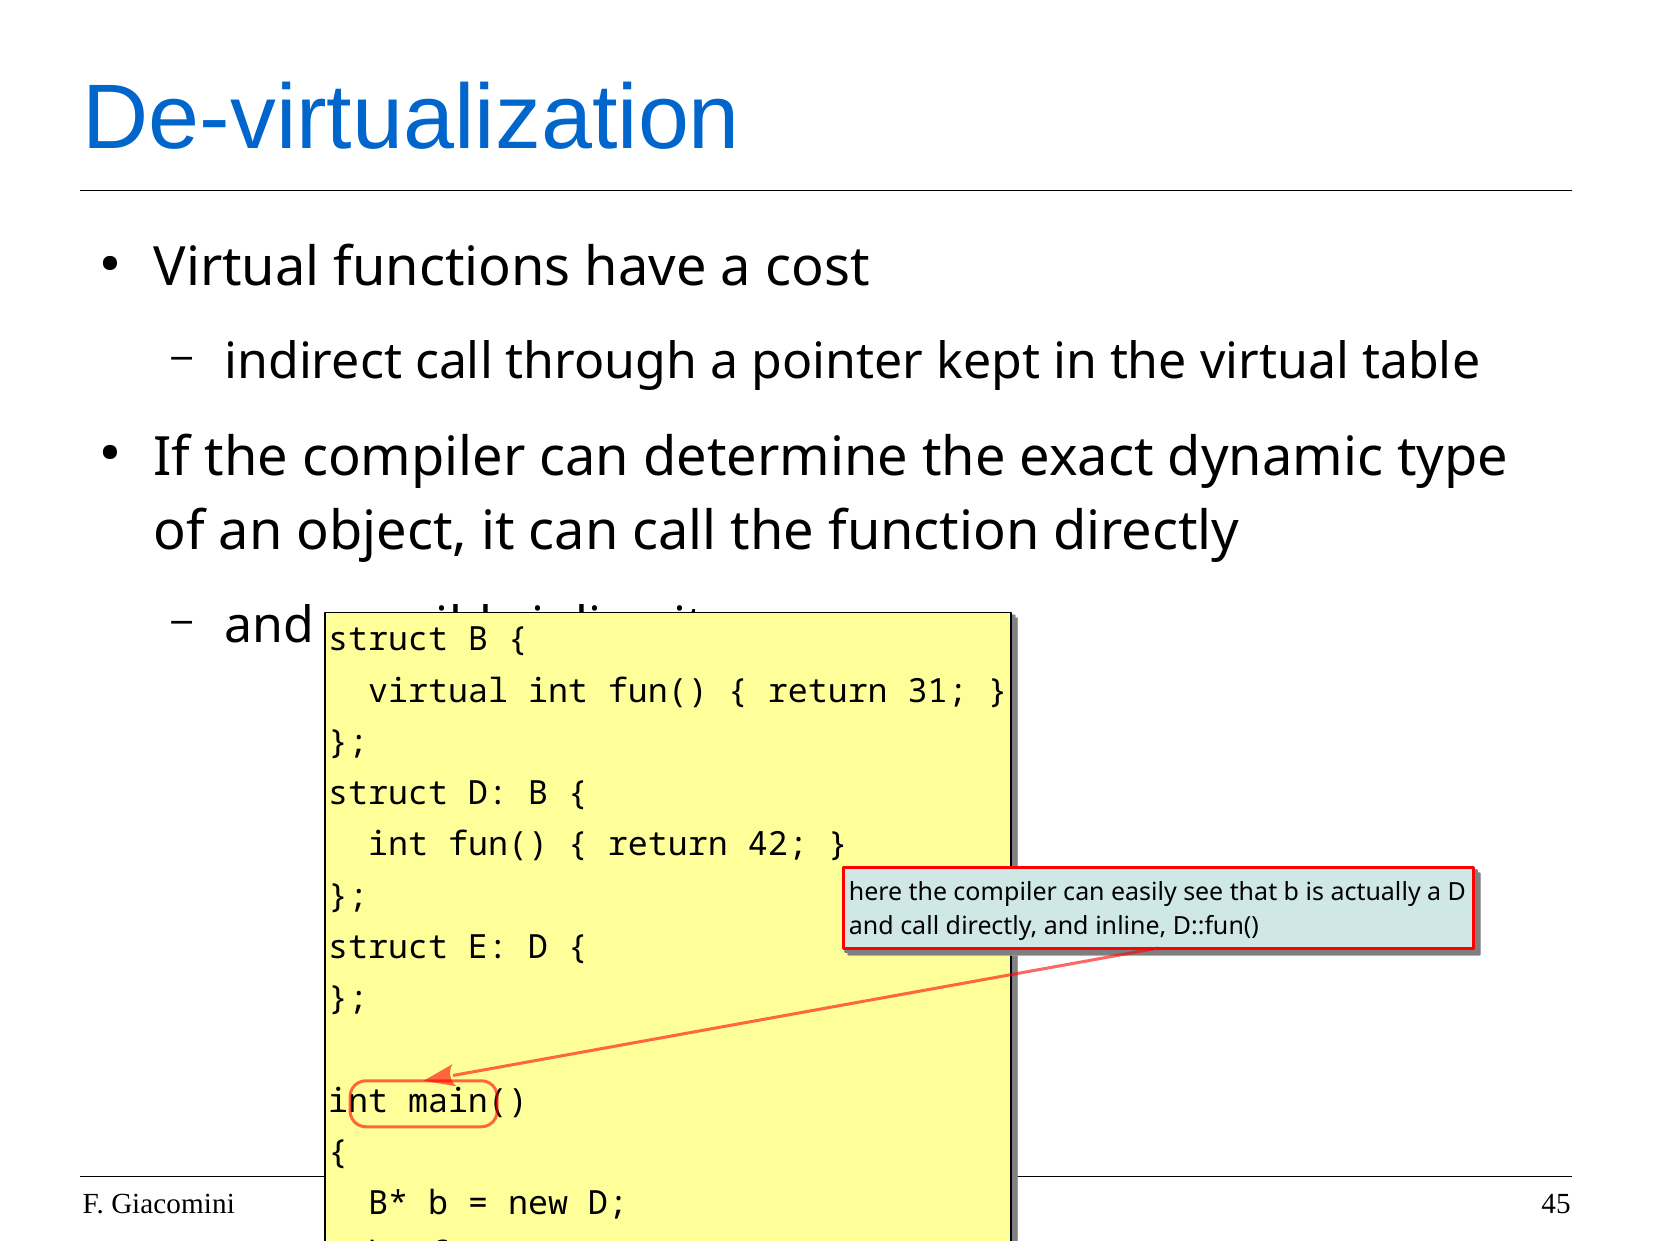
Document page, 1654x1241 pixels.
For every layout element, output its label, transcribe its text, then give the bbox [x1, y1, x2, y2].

text_box here the compiler can easily see that b is actually a D and call directly, and inline, D::fun() [843, 867, 1474, 949]
text_box struct B { virtual int fun() { return 31; } }; struct D: B { int fun() { return 42; } }; struct E: D { }; int main() { B* b = new D; b->fun(); } [325, 612, 1012, 1241]
title De-virtualization [82, 49, 1571, 184]
list Virtual functions have a cost indirect call through a pointer kept in the virtual table If the compiler can determine the exact dynamic type of an object, it can call the function directly and possibly inline it [82, 227, 1571, 1046]
